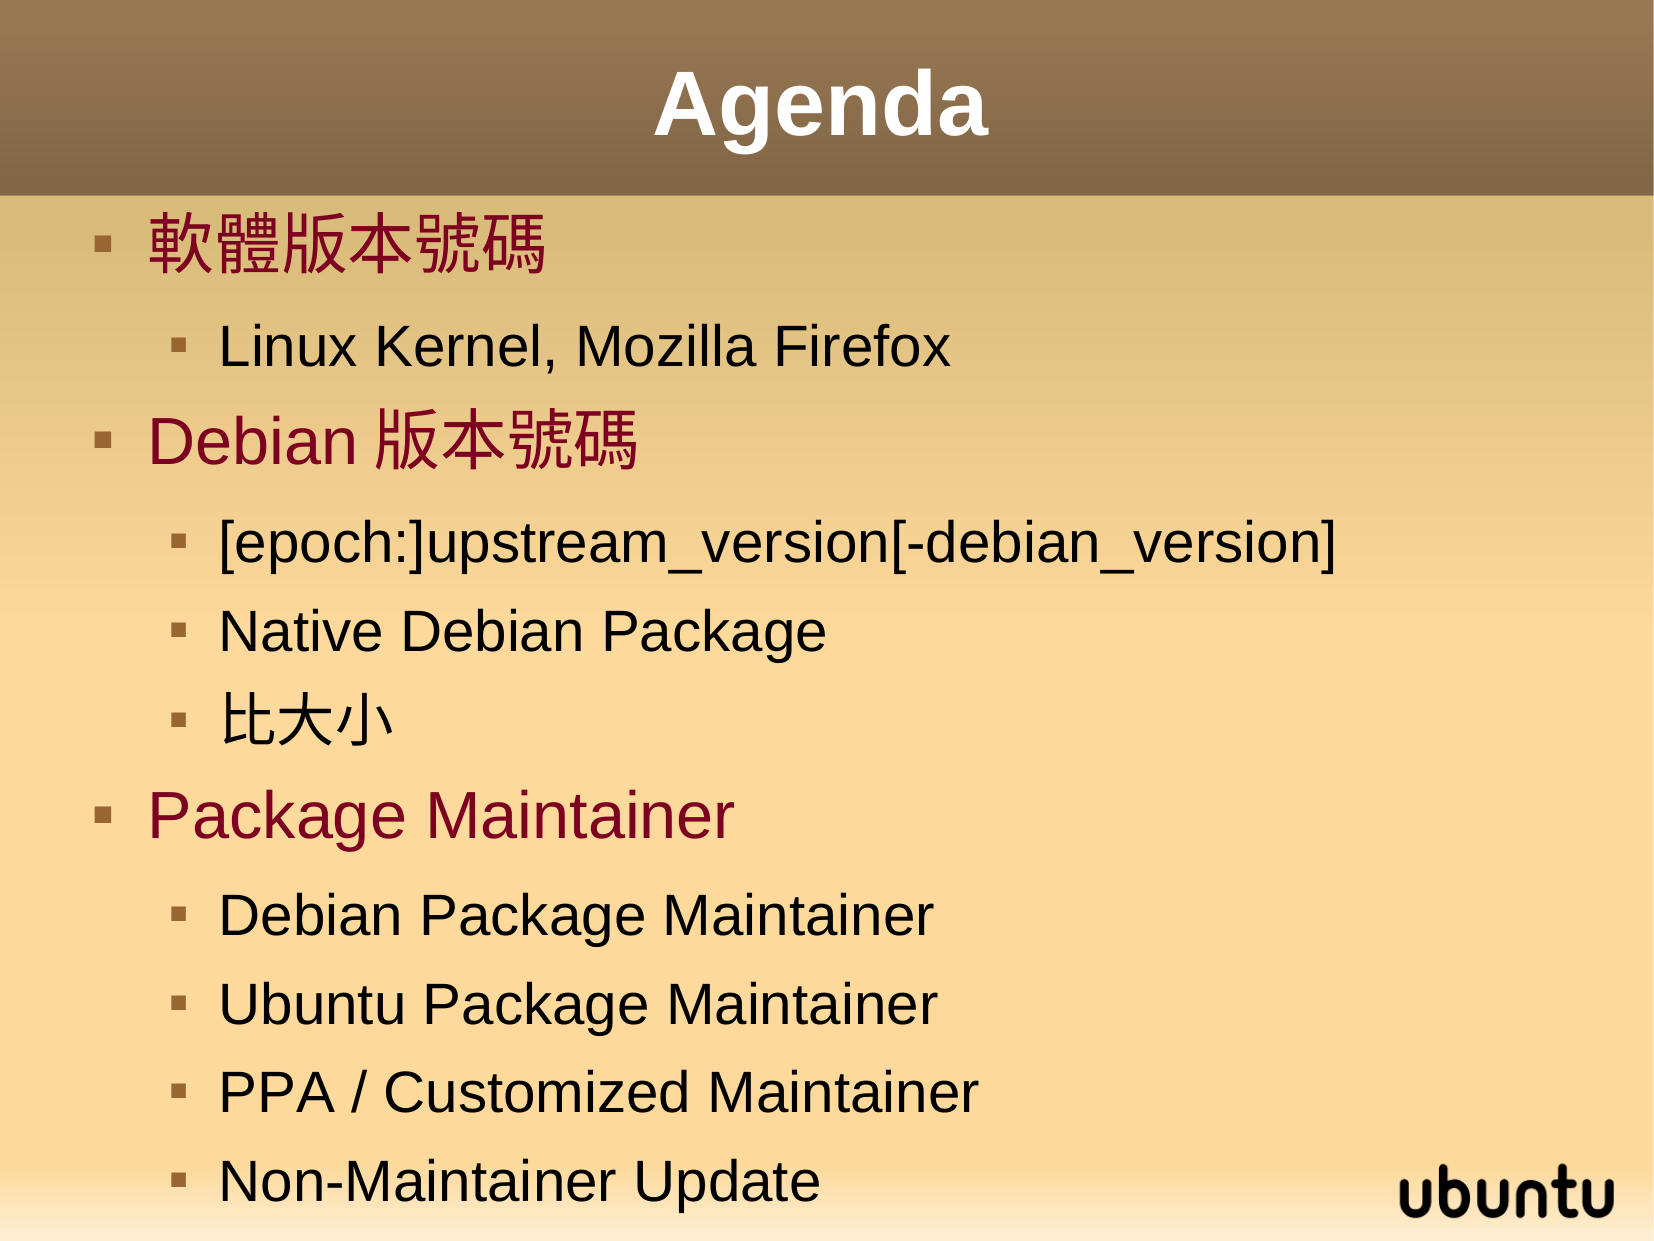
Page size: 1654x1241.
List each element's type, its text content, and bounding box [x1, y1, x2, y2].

list 軟體版本號碼 Linux Kernel, Mozilla Firefox Debian版本號碼 [epoch:]upstream_version[-debian_version] Native Debian Package 比大小 Package Maintainer Debian Package Maintainer Ubuntu Package Maintainer PPA / Customized Maintainer Non-Maintainer Update [76, 206, 1565, 1214]
picture [0, 0, 1654, 1241]
title Agenda [76, 0, 1565, 206]
